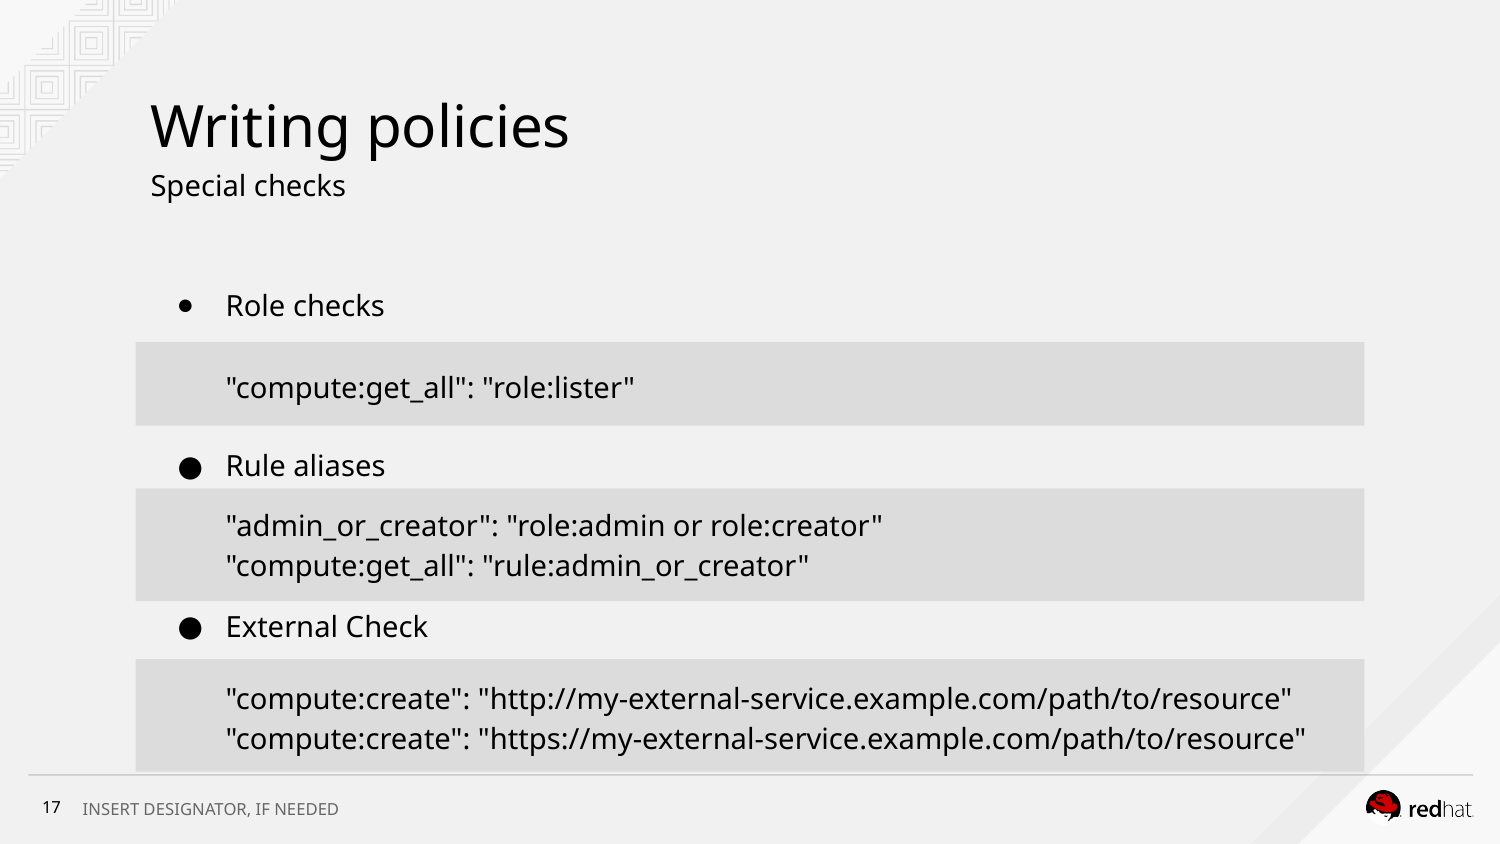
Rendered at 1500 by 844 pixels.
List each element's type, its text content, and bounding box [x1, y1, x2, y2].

subtitle Special checks [135, 152, 1365, 261]
slide_number 1 [16, 776, 77, 842]
title Writing policies [135, 0, 1365, 152]
text_box "compute:create": "http://my-external-service.example.com/path/to/resource" "compute:create": "https://my-external-service.example.com/path/to/resource" [135, 659, 1365, 772]
text_box "compute:get_all": "role:lister" [135, 342, 1365, 426]
list Role checks Rule aliases External Check [135, 602, 1365, 659]
picture [0, 0, 1500, 844]
list Role checks Rule aliases External Check [135, 266, 1365, 342]
text_box "admin_or_creator": "role:admin or role:creator" "compute:get_all": "rule:admin_or_creator" [135, 488, 1365, 602]
list Role checks Rule aliases External Check [135, 426, 1365, 488]
